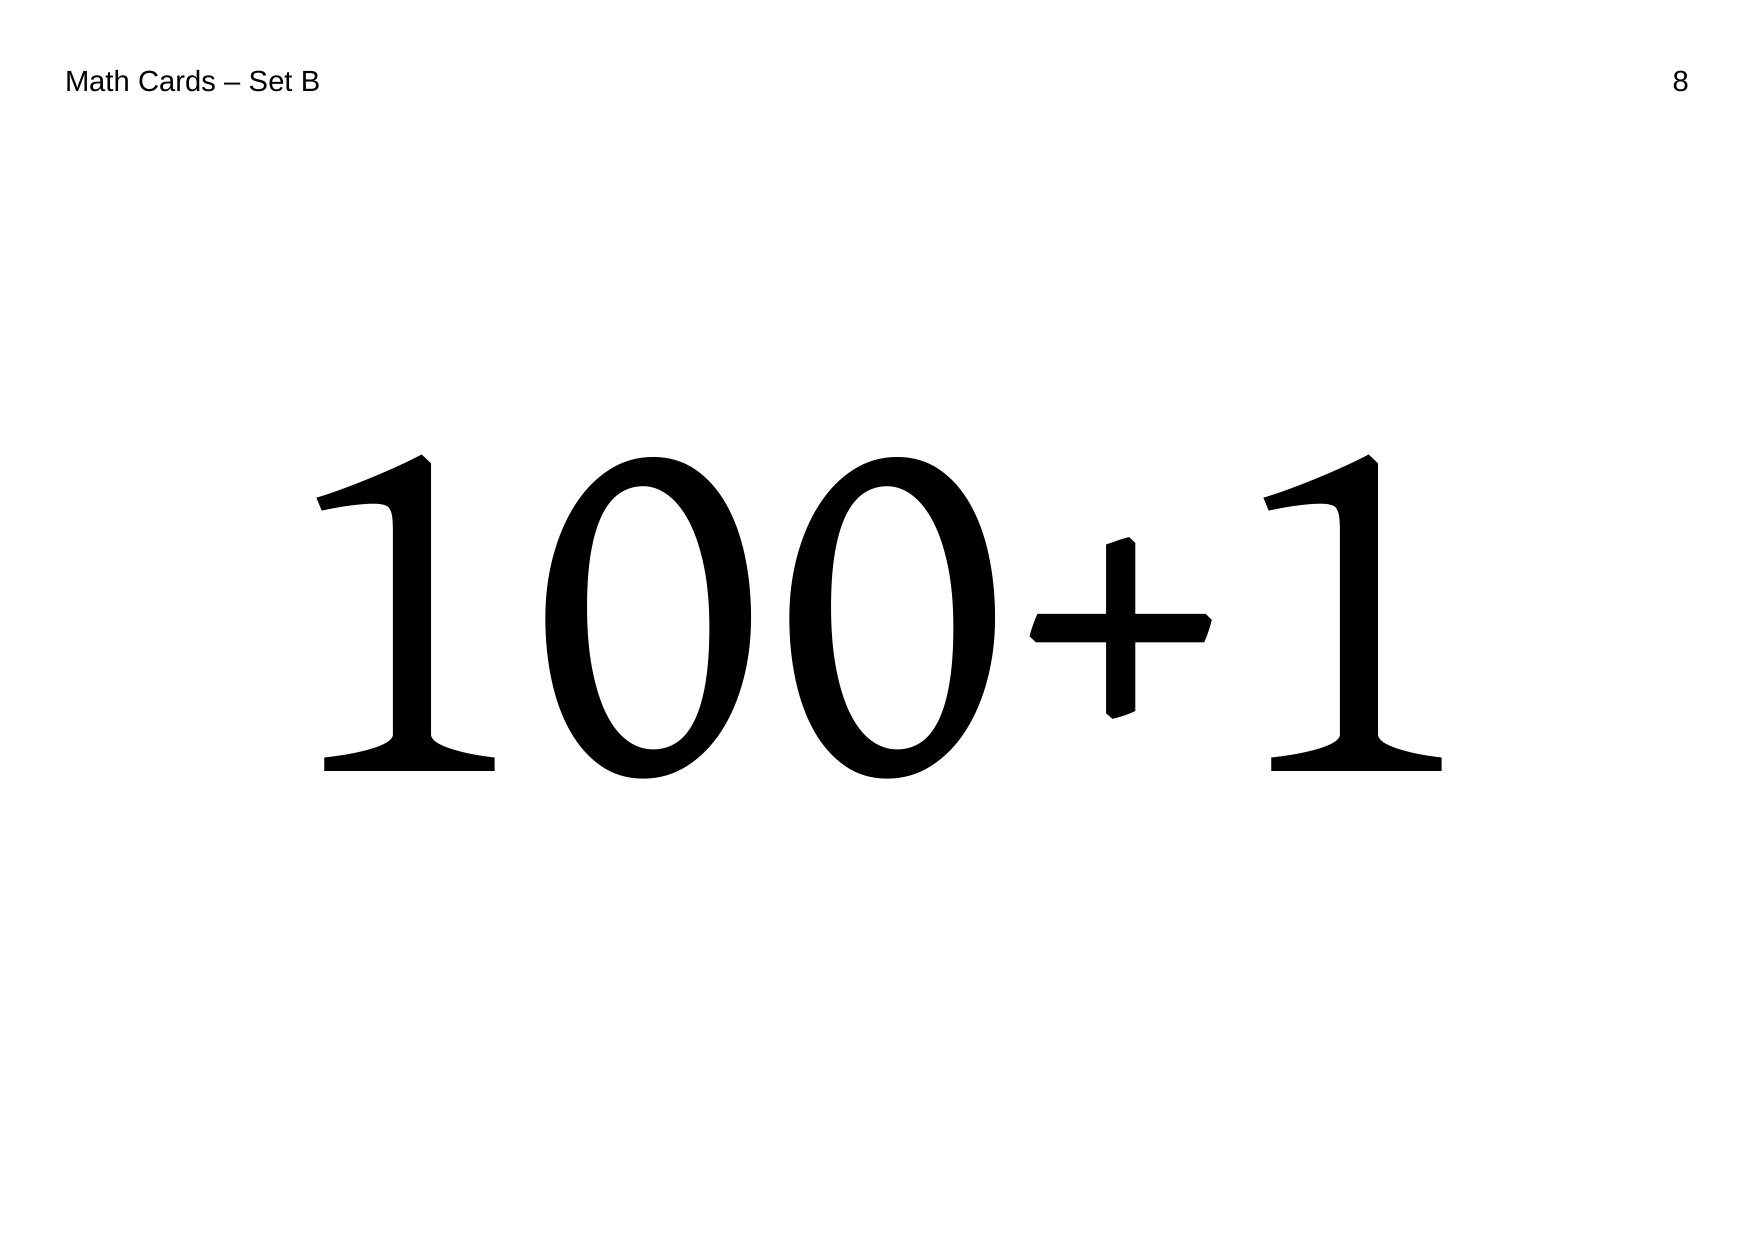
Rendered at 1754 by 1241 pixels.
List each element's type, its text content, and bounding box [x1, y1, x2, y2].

text_box 100+1 [275, 318, 1479, 922]
text_box 8 [1666, 59, 1695, 104]
text_box Math Cards – Set B [59, 59, 328, 104]
